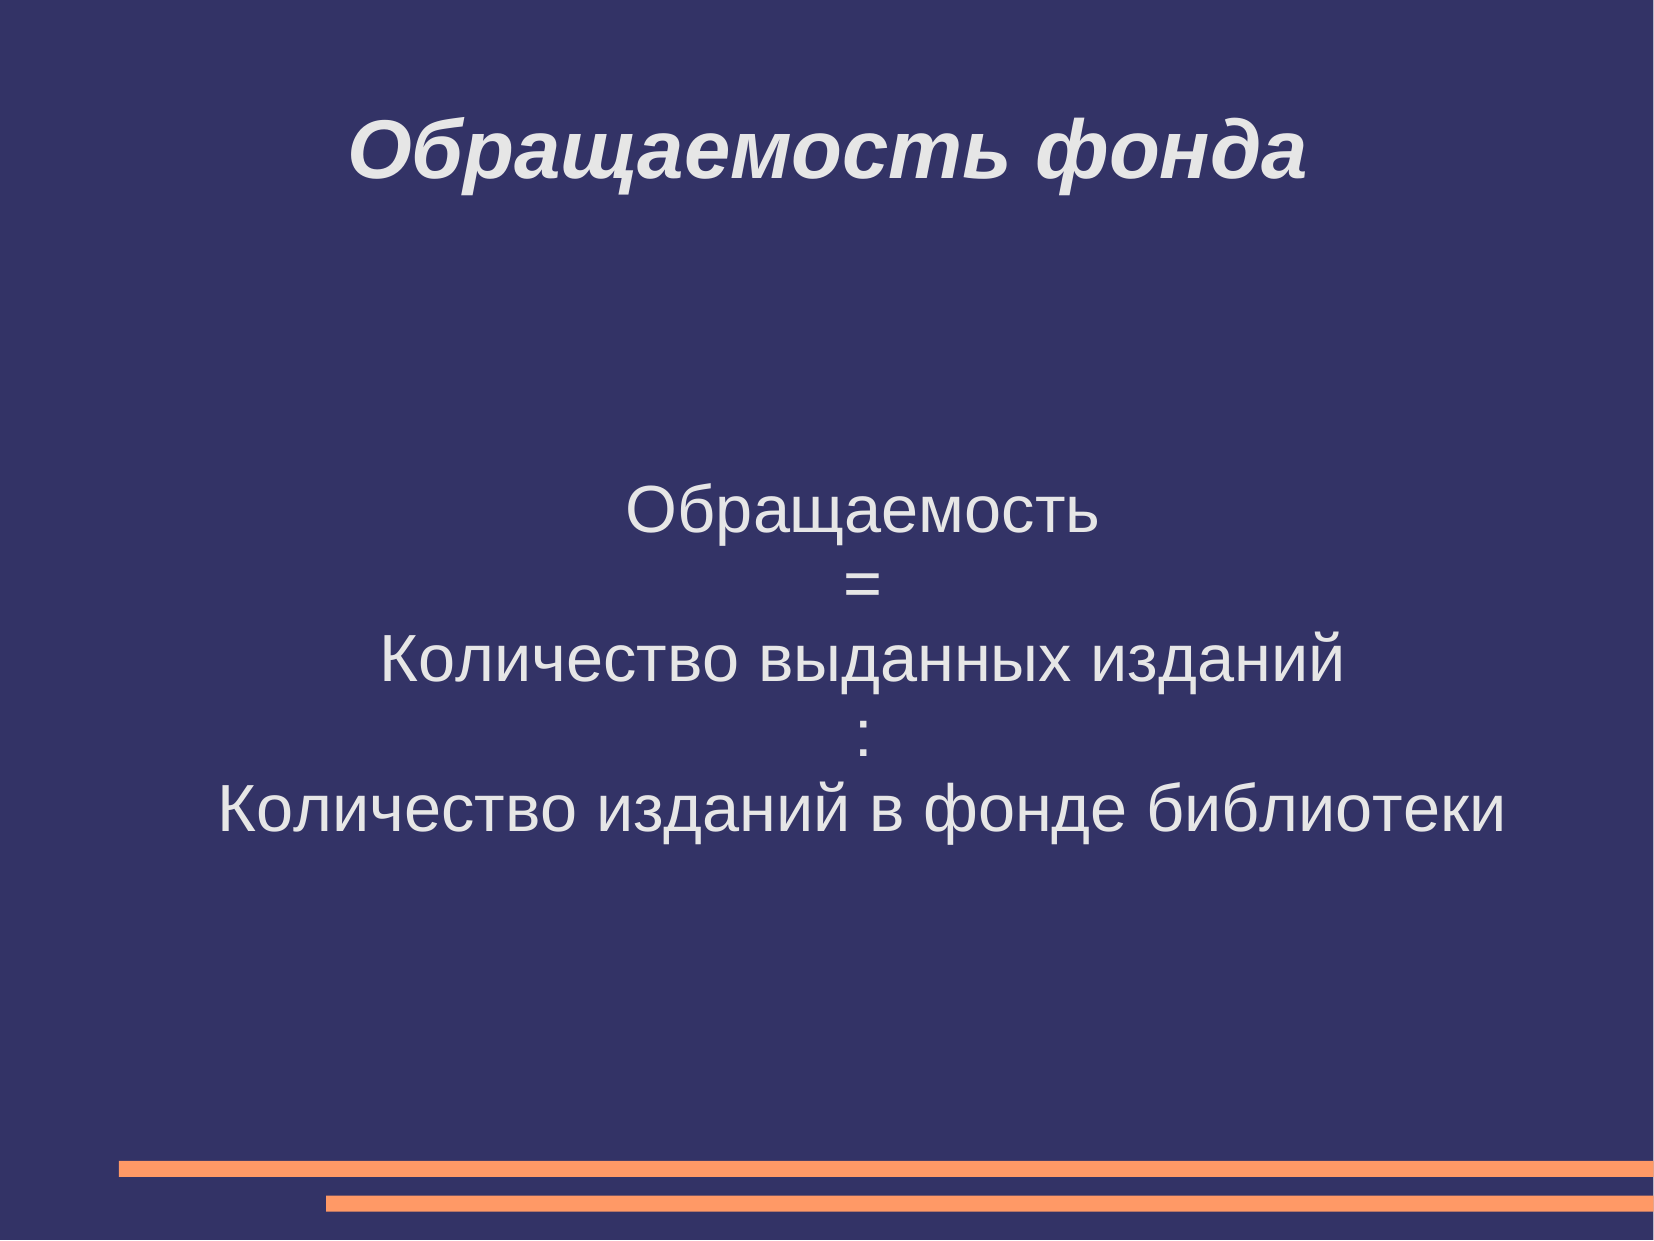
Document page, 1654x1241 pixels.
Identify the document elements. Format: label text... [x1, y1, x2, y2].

title Обращаемость фонда [121, 46, 1534, 254]
list Обращаемость = Количество выданных изданий : Количество изданий в фонде библиотеки [121, 322, 1561, 1133]
